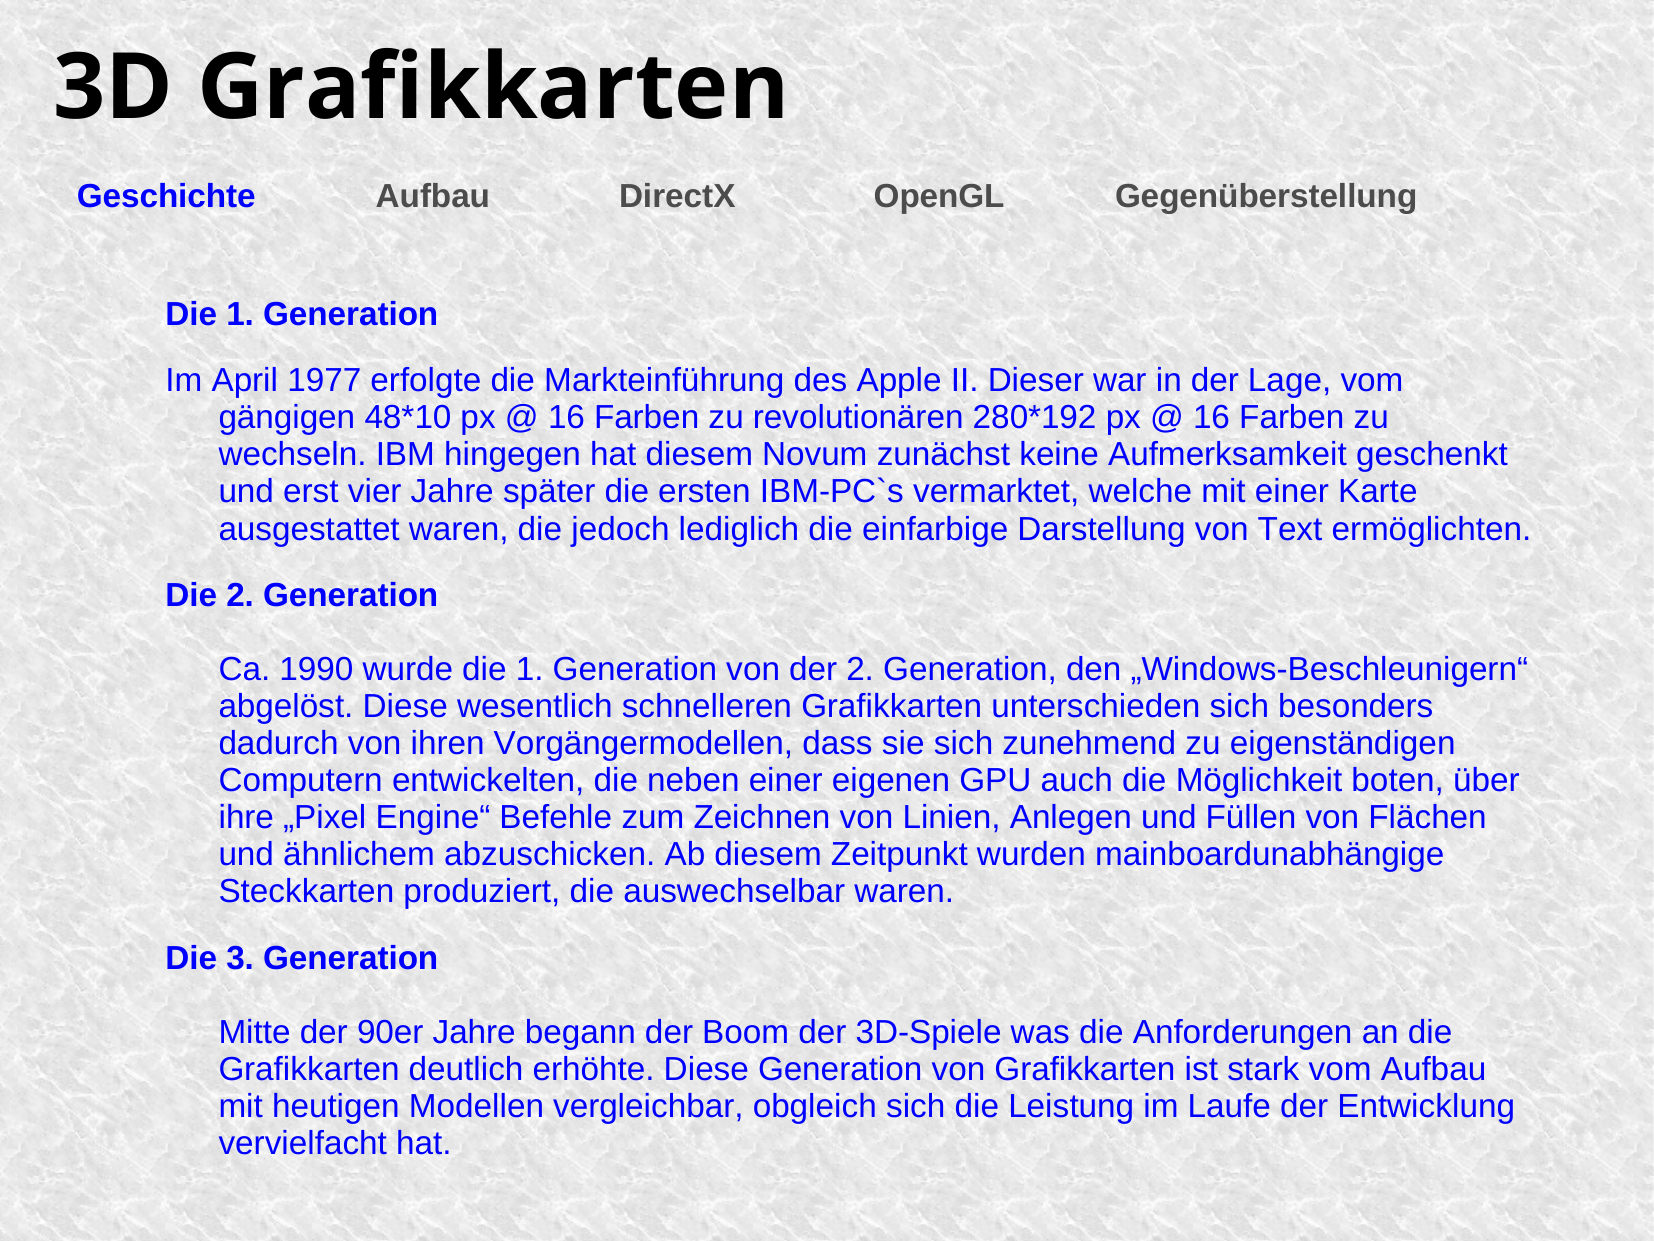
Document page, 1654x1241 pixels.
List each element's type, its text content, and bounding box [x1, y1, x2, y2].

list Die 1. Generation Im April 1977 erfolgte die Markteinführung des Apple II. Dieser war in der Lage, vom gängigen 48*10 px @ 16 Farben zu revolutionären 280*192 px @ 16 Farben zu wechseln. IBM hingegen hat diesem Novum zunächst keine Aufmerksamkeit geschenkt und erst vier Jahre später die ersten IBM-PC`s vermarktet, welche mit einer Karte ausgestattet waren, die jedoch lediglich die einfarbige Darstellung von Text ermöglichten. Die 2. Generation Ca. 1990 wurde die 1. Generation von der 2. Generation, den „Windows-Beschleunigern“ abgelöst. Diese wesentlich schnelleren Grafikkarten unterschieden sich besonders dadurch von ihren Vorgängermodellen, dass sie sich zunehmend zu eigenständigen Computern entwickelten, die neben einer eigenen GPU auch die Möglichkeit boten, über ihre „Pixel Engine“ Befehle zum Zeichnen von Linien, Anlegen und Füllen von Flächen und ähnlichem abzuschicken. Ab diesem Zeitpunkt wurden mainboardunabhängige Steckkarten produziert, die auswechselbar waren. Die 3. Generation Mitte der 90er Jahre begann der Boom der 3D-Spiele was die Anforderungen an die Grafikkarten deutlich erhöhte. Diese Generation von Grafikkarten ist stark vom Aufbau mit heutigen Modellen vergleichbar, obgleich sich die Leistung im Laufe der Entwicklung vervielfacht hat. [147, 295, 1536, 1182]
picture [0, 0, 1654, 1241]
title 3D Grafikkarten [53, 0, 1506, 187]
list Geschichte Aufbau DirectX OpenGL Gegenüberstellung [59, 177, 1536, 266]
